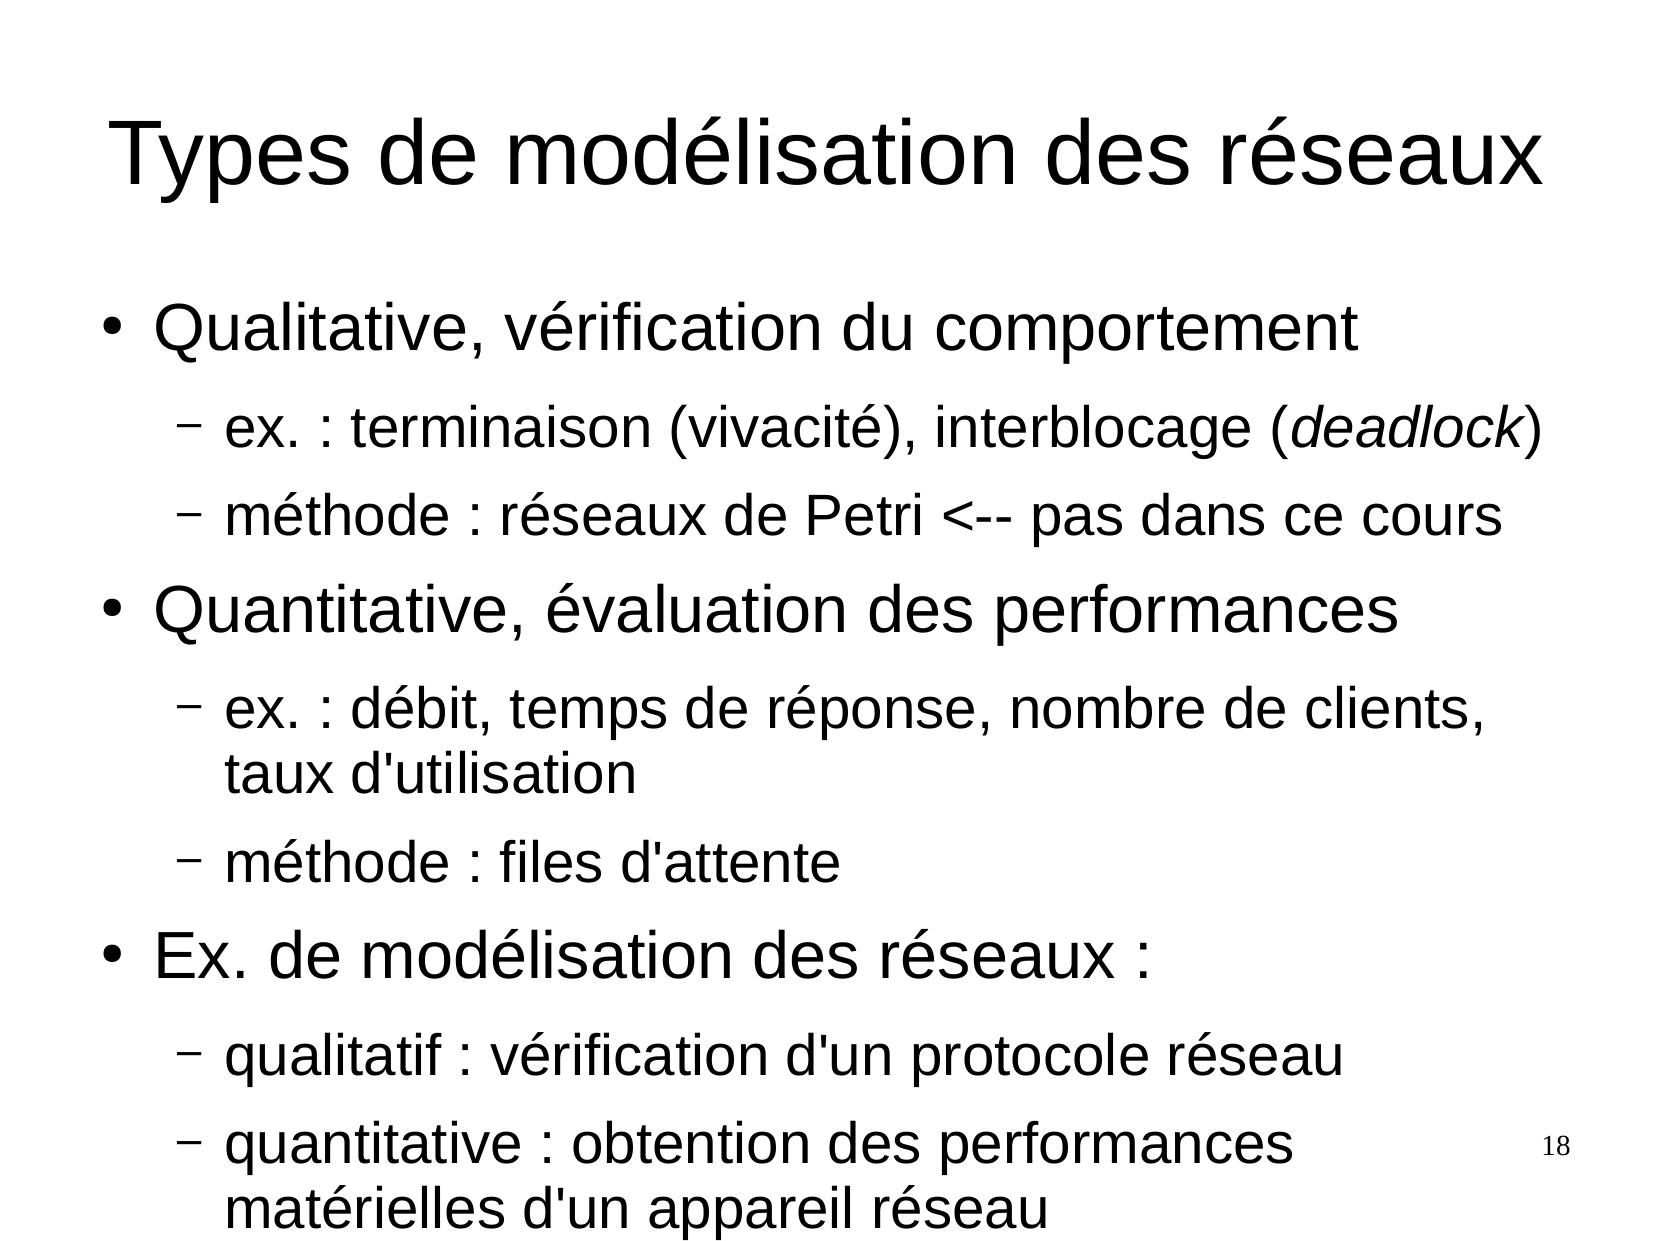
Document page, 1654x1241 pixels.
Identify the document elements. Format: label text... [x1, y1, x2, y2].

title Types de modélisation des réseaux [82, 56, 1571, 250]
list Qualitative, vérification du comportement ex. : terminaison (vivacité), interblocage (deadlock) méthode : réseaux de Petri <-- pas dans ce cours Quantitative, évaluation des performances ex. : débit, temps de réponse, nombre de clients, taux d'utilisation méthode : files d'attente Ex. de modélisation des réseaux : qualitatif : vérification d'un protocole réseau quantitative : obtention des performances matérielles d'un appareil réseau [82, 290, 1571, 1241]
